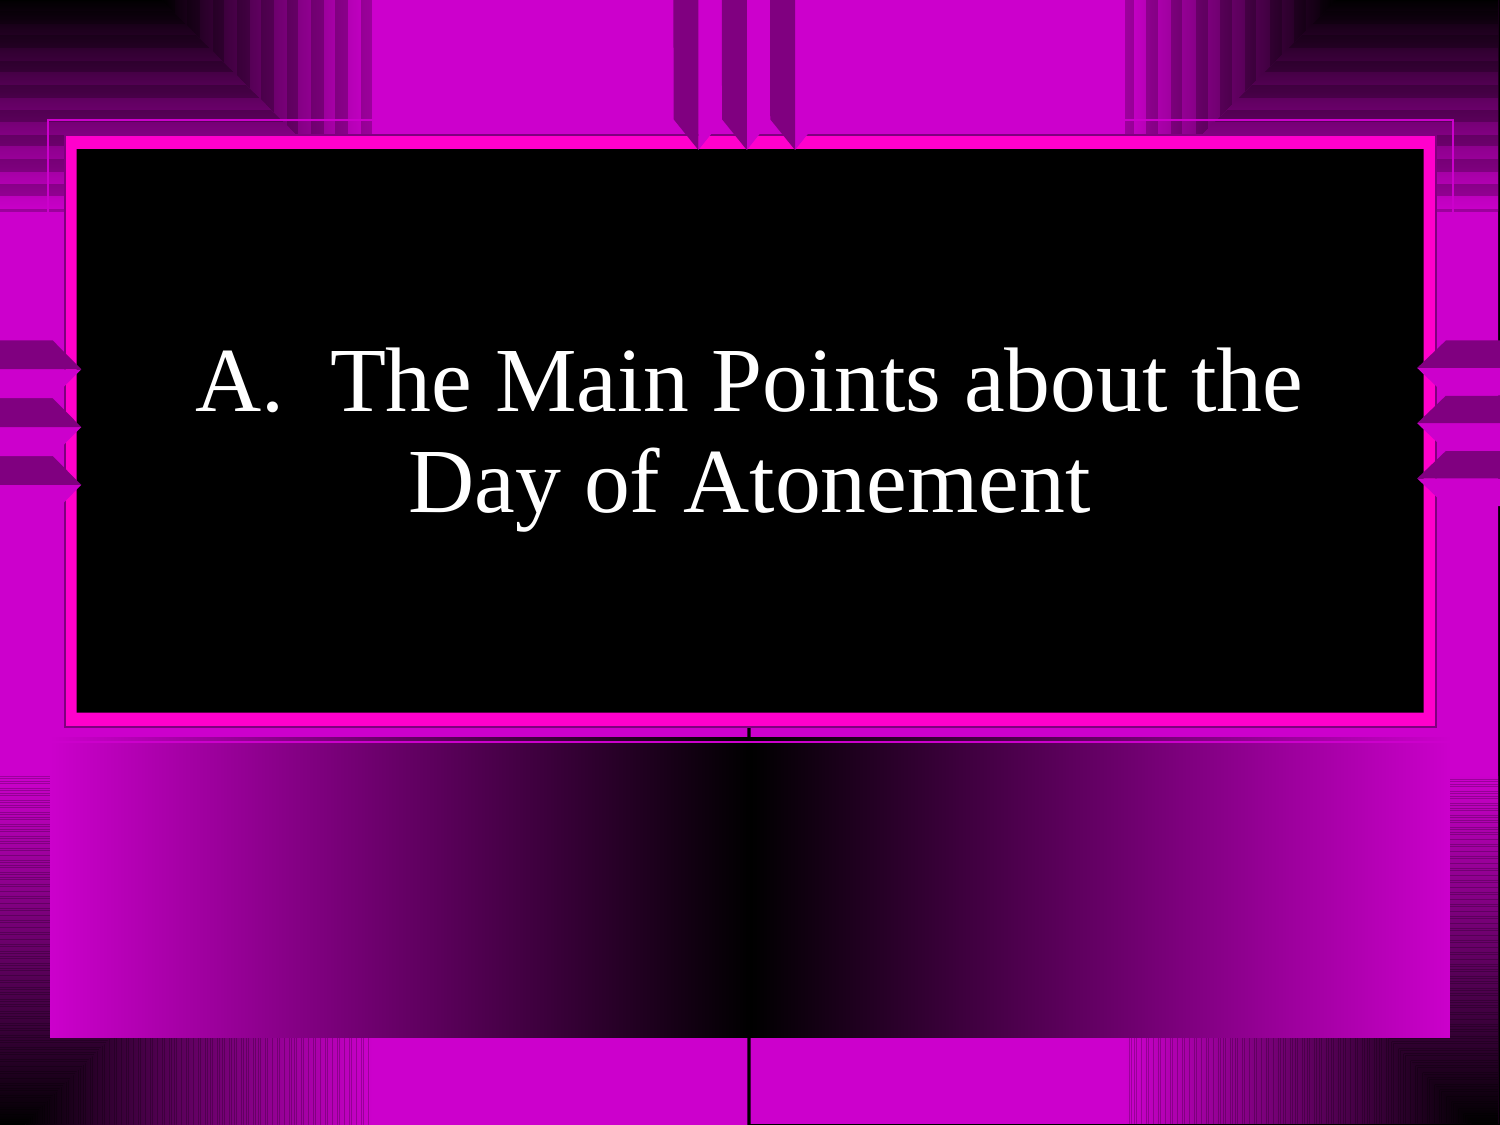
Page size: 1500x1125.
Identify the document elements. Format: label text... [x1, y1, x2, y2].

title A. The Main Points about the Day of Atonement [112, 313, 1388, 549]
